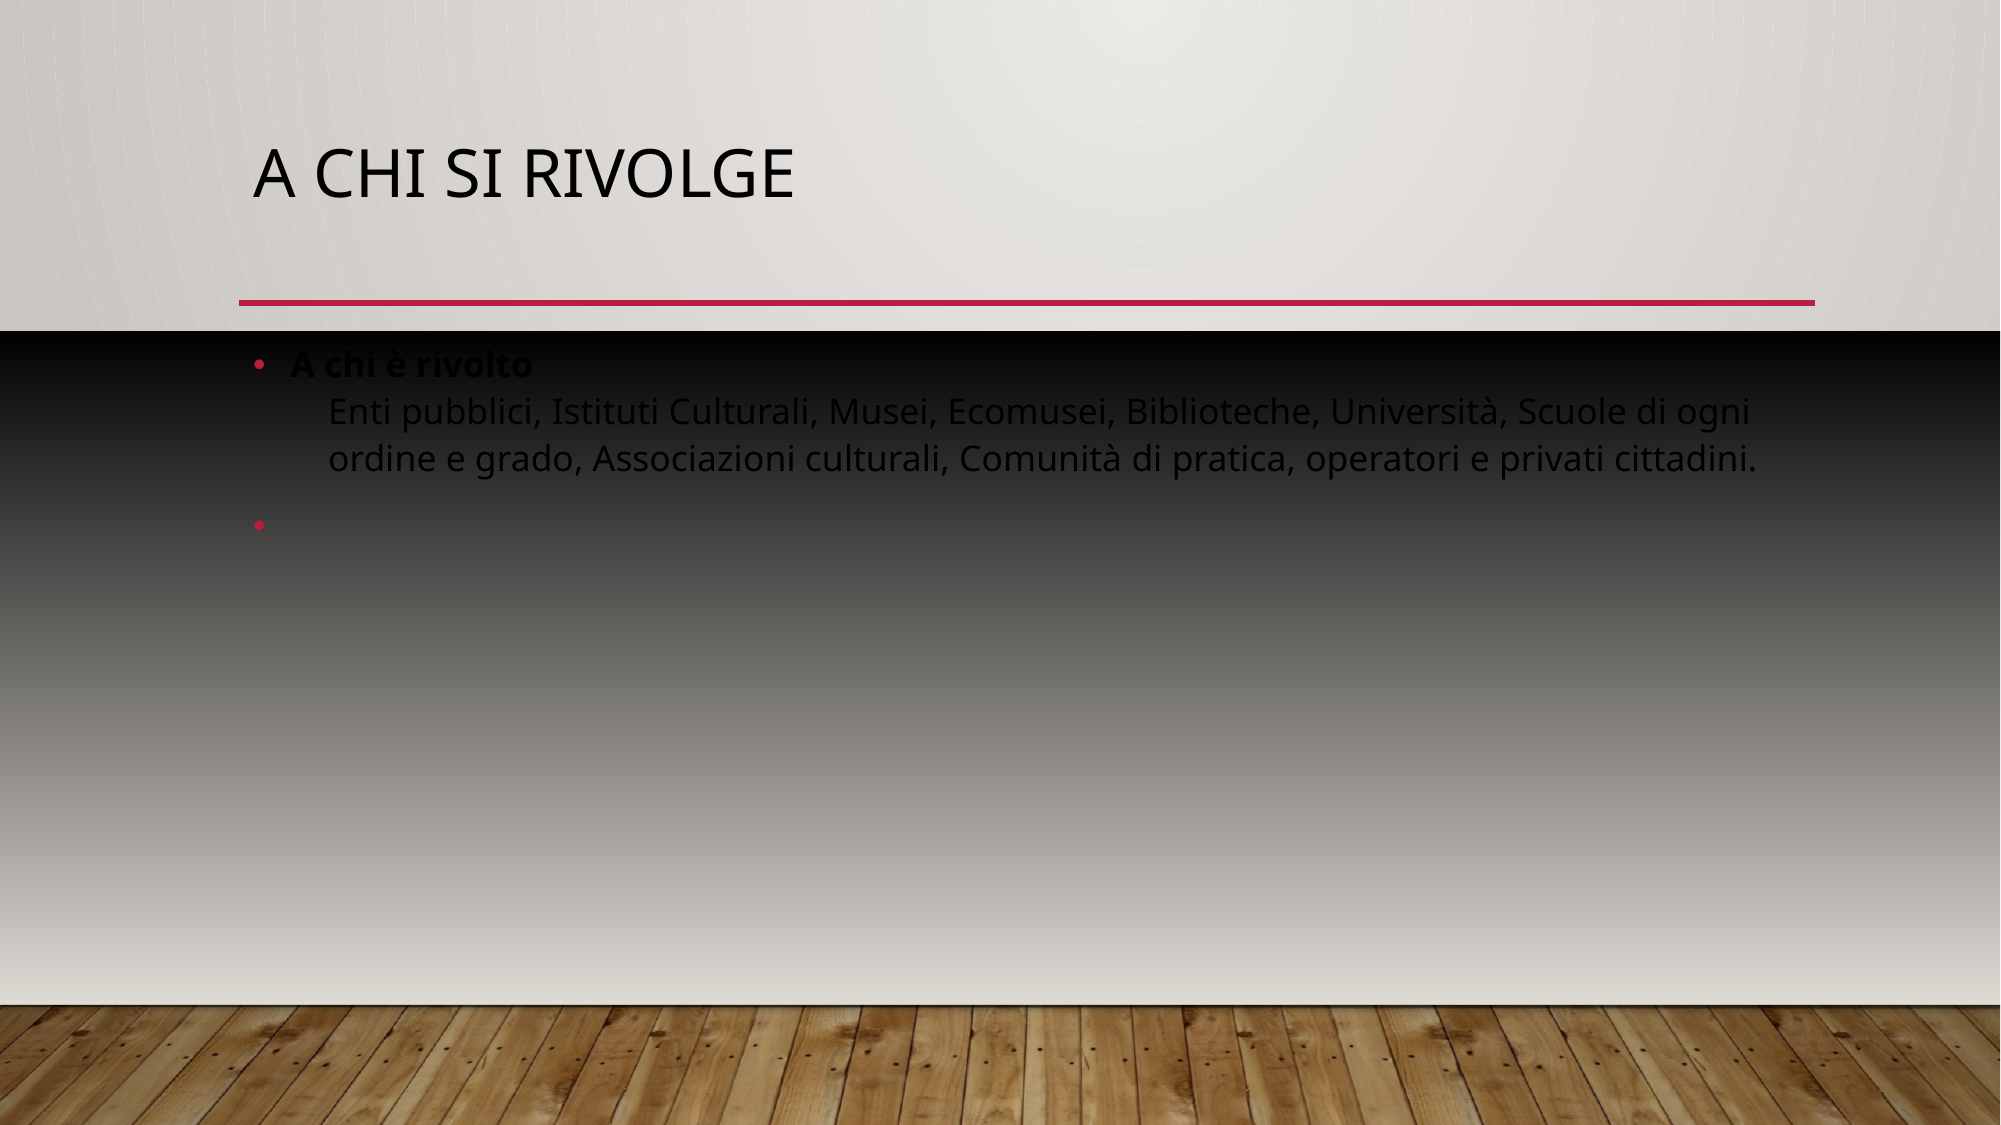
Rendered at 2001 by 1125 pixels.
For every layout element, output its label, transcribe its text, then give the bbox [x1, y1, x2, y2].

title A chi si rivolge [238, 131, 1814, 305]
list A chi è rivolto Enti pubblici, Istituti Culturali, Musei, Ecomusei, Biblioteche, Università, Scuole di ogni ordine e grado, Associazioni culturali, Comunità di pratica, operatori e privati cittadini. [238, 330, 1814, 897]
